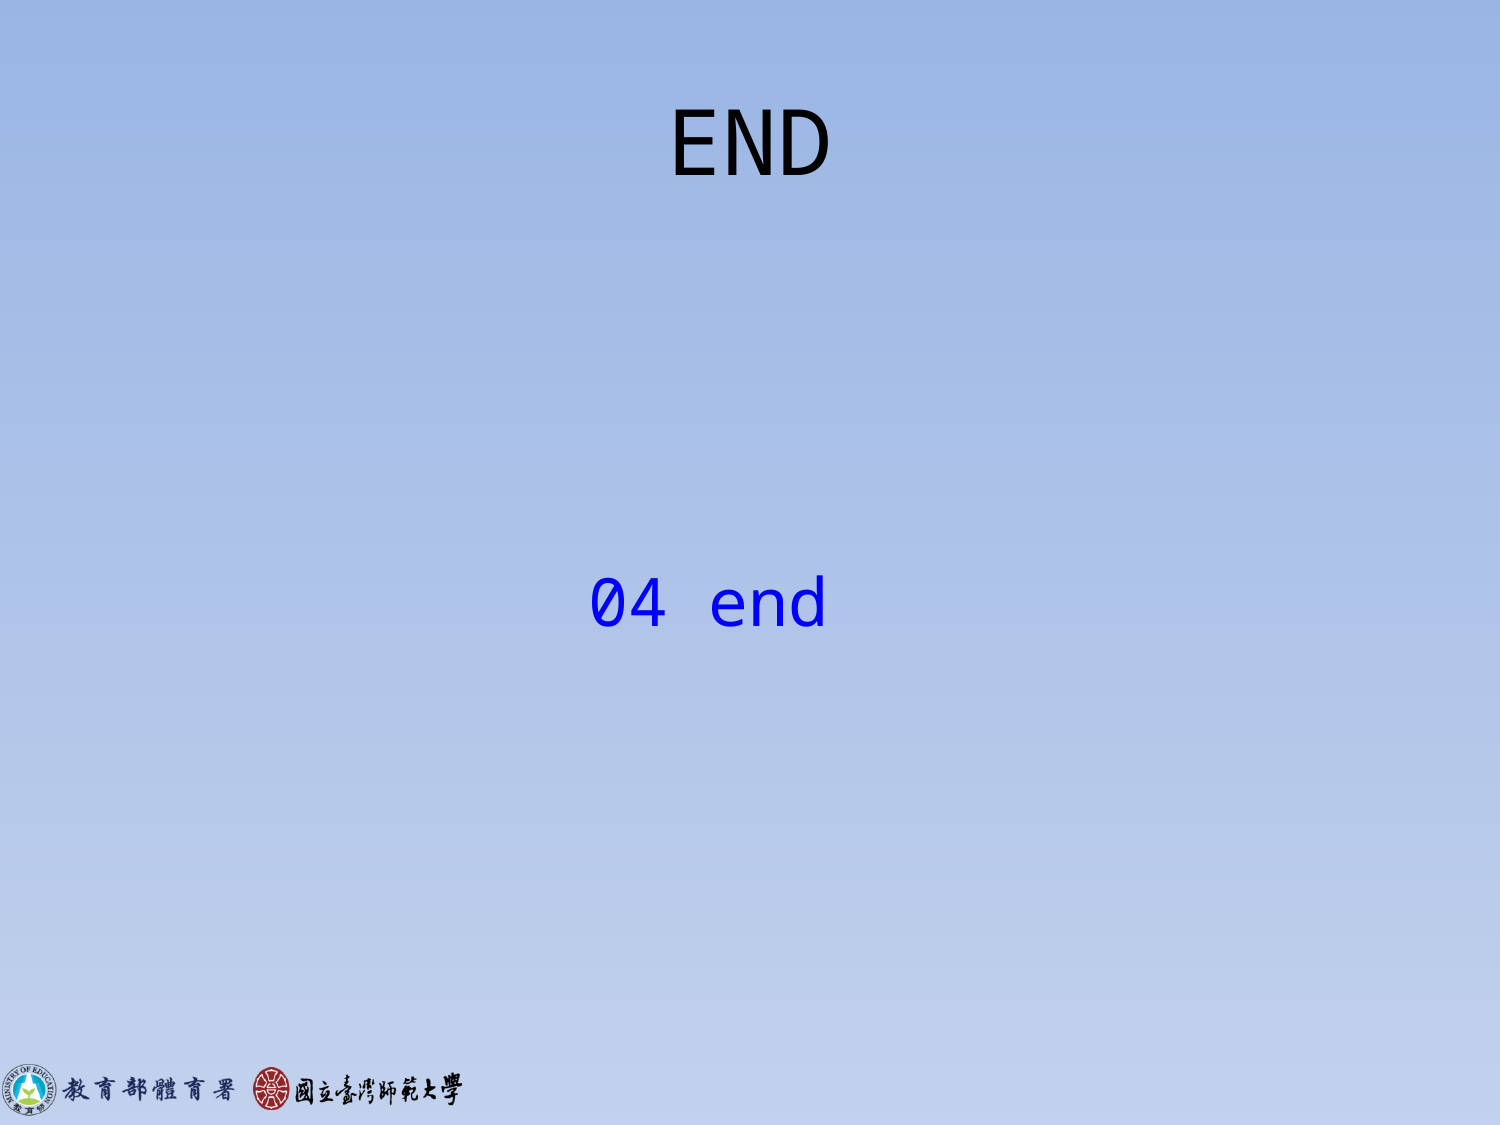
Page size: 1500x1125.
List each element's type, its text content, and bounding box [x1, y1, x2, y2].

title END [75, 45, 1426, 233]
list 04 end [75, 262, 1426, 1005]
